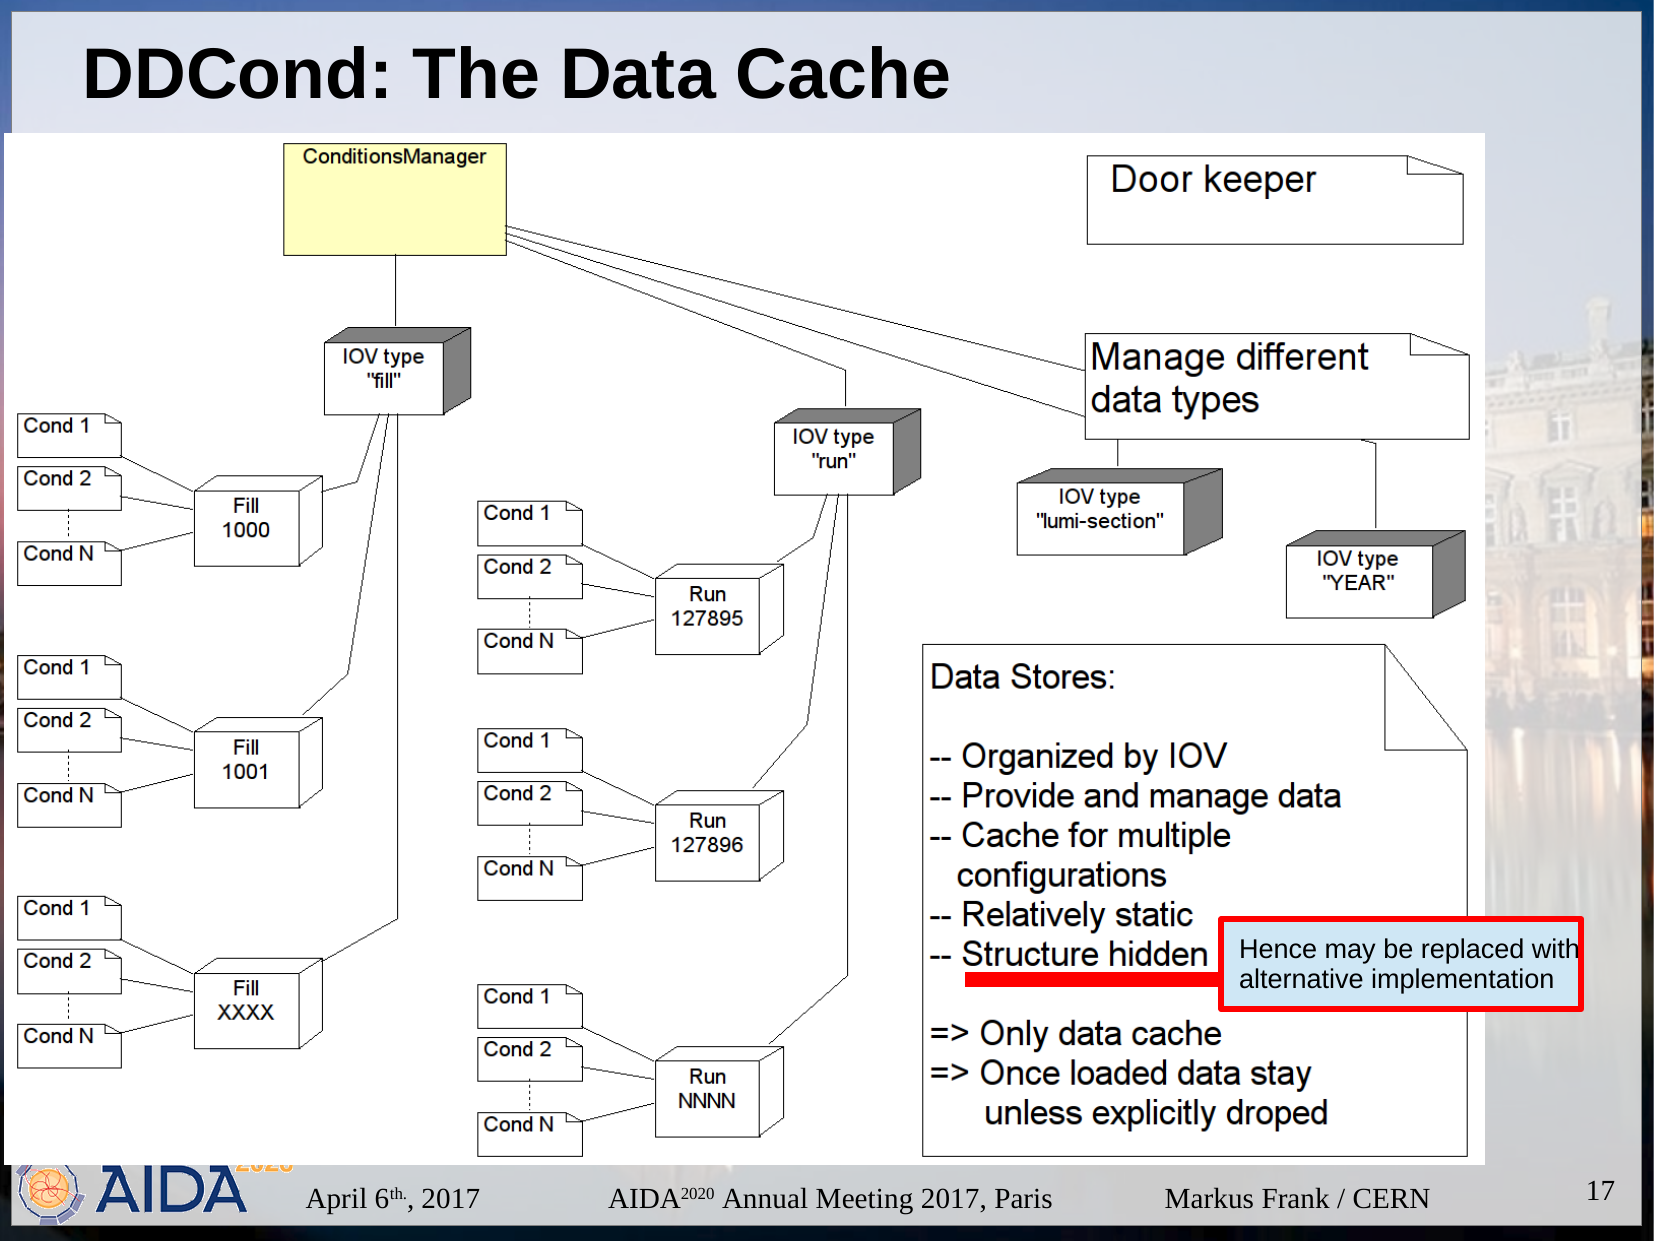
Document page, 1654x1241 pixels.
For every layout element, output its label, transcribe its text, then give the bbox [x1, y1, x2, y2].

picture [0, 0, 1654, 1241]
text_box Hence may be replaced with alternative implementation [1221, 919, 1582, 1010]
title DDCond: The Data Cache [82, 0, 1536, 400]
